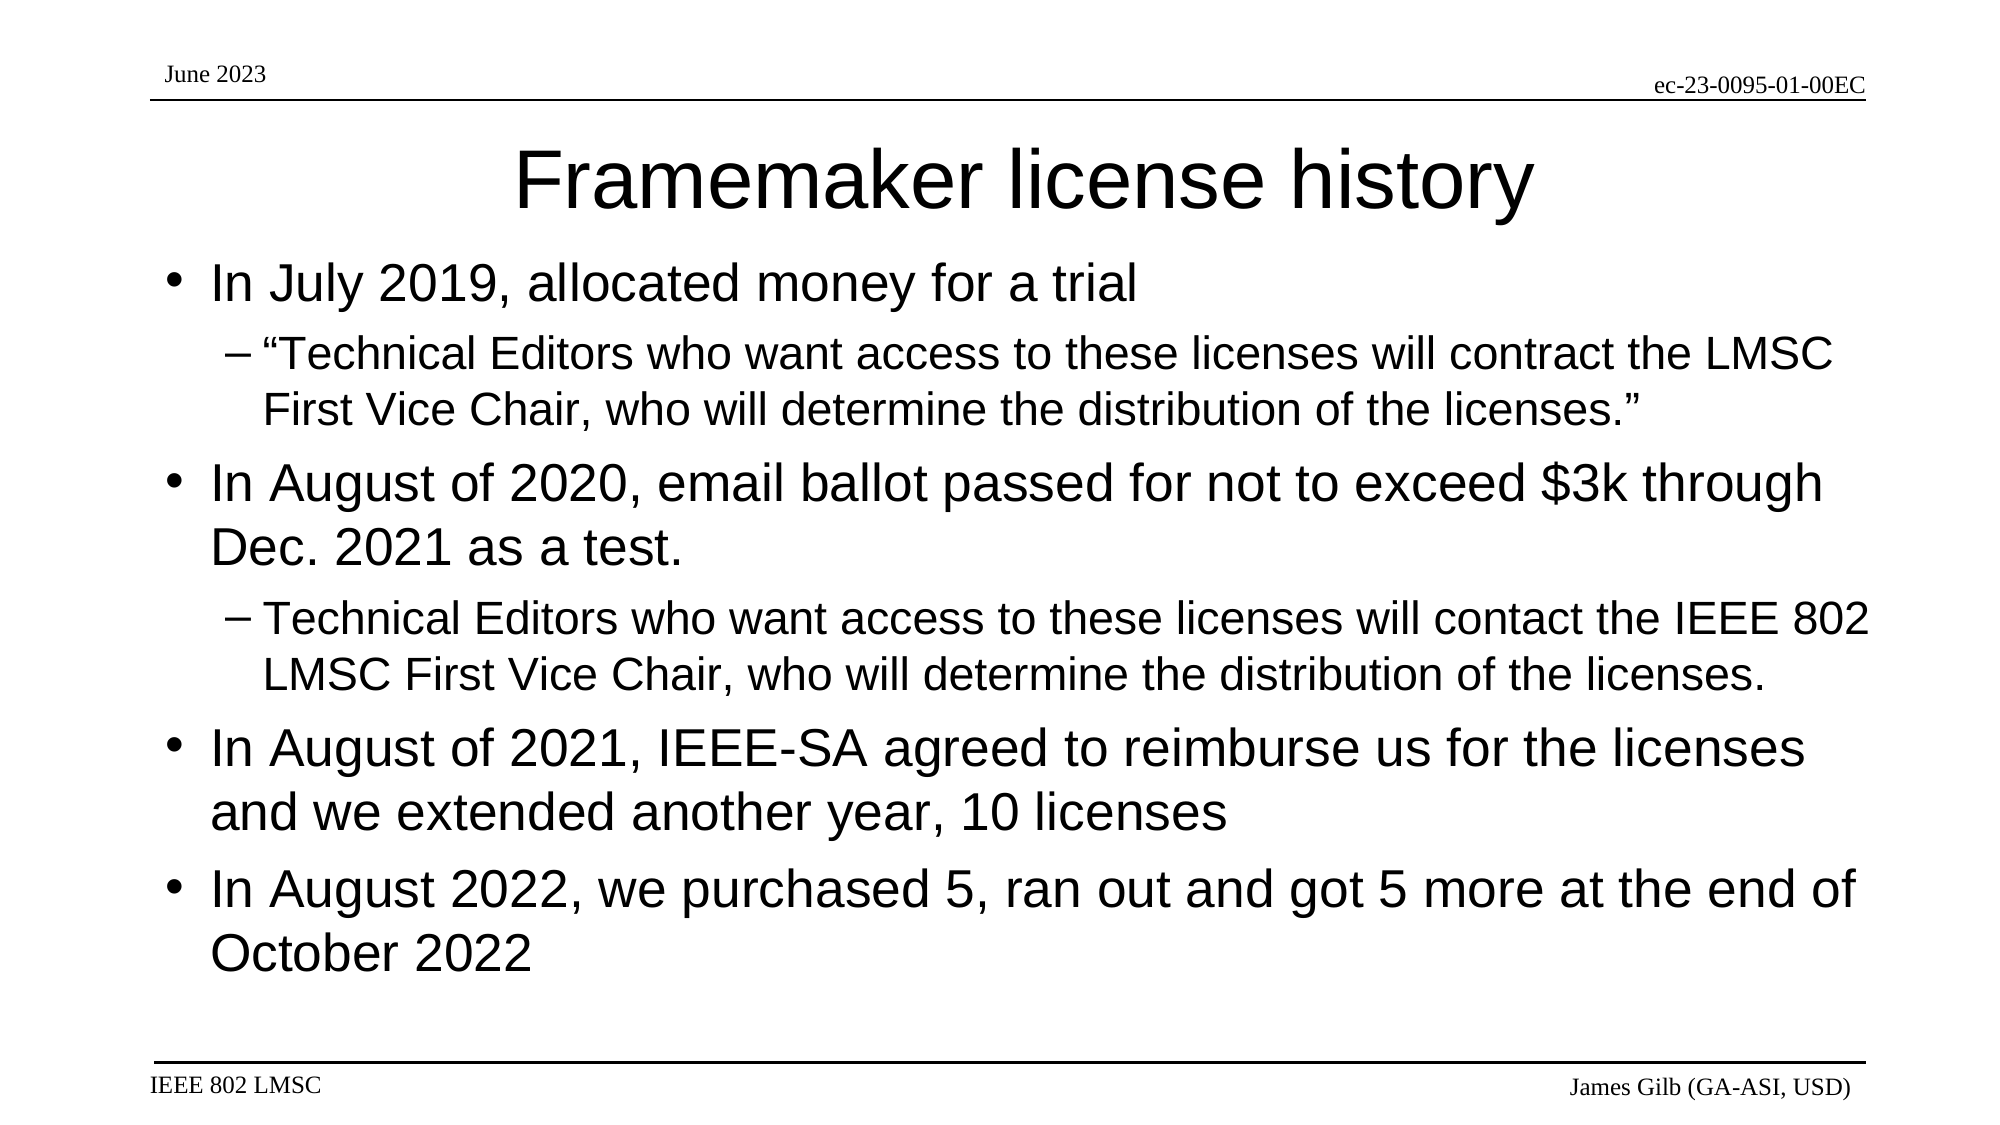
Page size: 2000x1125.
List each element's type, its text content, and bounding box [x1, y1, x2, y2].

list In July 2019, allocated money for a trial “Technical Editors who want access to these licenses will contract the LMSC First Vice Chair, who will determine the distribution of the licenses.” In August of 2020, email ballot passed for not to exceed $3k through Dec. 2021 as a test. Technical Editors who want access to these licenses will contact the IEEE 802 LMSC First Vice Chair, who will determine the distribution of the licenses. In August of 2021, IEEE-SA agreed to reimburse us for the licenses and we extended another year, 10 licenses In August 2022, we purchased 5, ran out and got 5 more at the end of October 2022 [150, 239, 1900, 1051]
title Framemaker license history [149, 112, 1900, 238]
